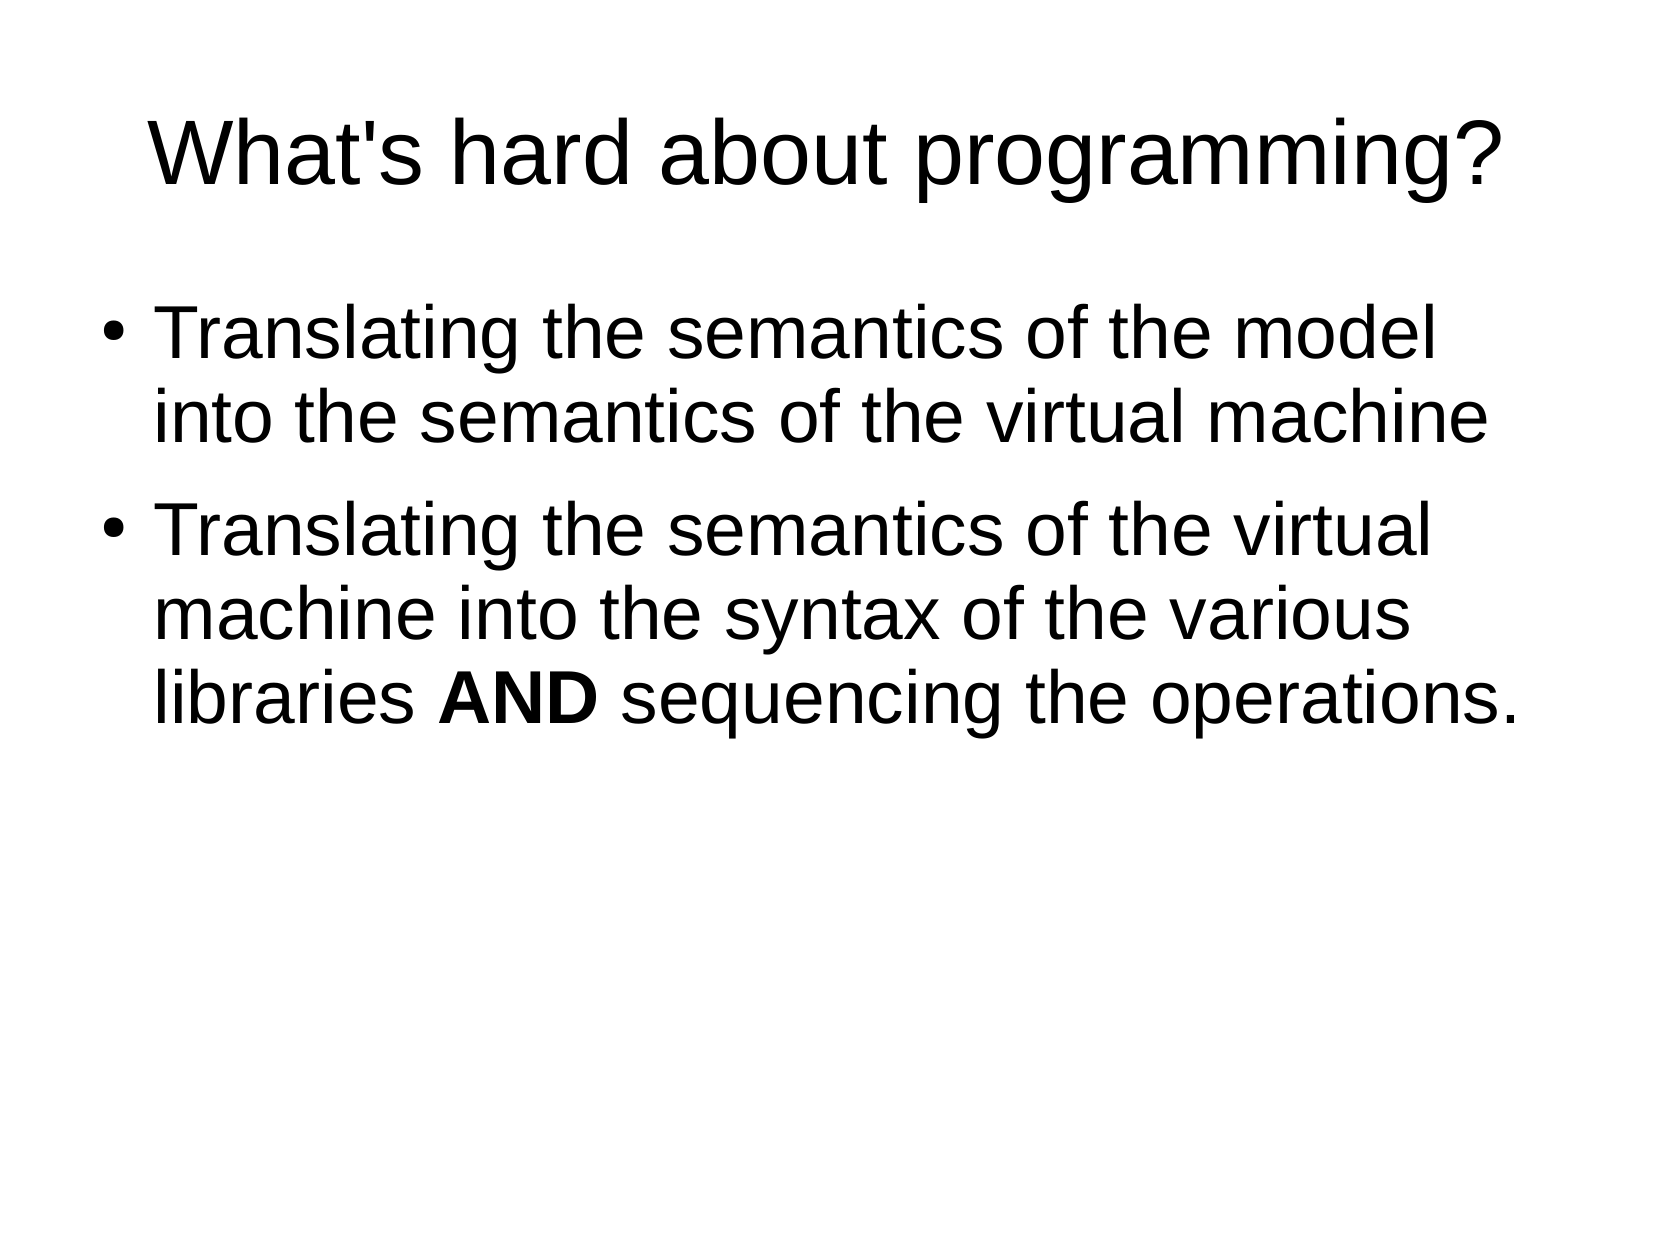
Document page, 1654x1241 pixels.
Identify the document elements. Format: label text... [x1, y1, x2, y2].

title What's hard about programming? [82, 49, 1571, 257]
list Translating the semantics of the model into the semantics of the virtual machine Translating the semantics of the virtual machine into the syntax of the various libraries AND sequencing the operations. [82, 290, 1571, 1010]
